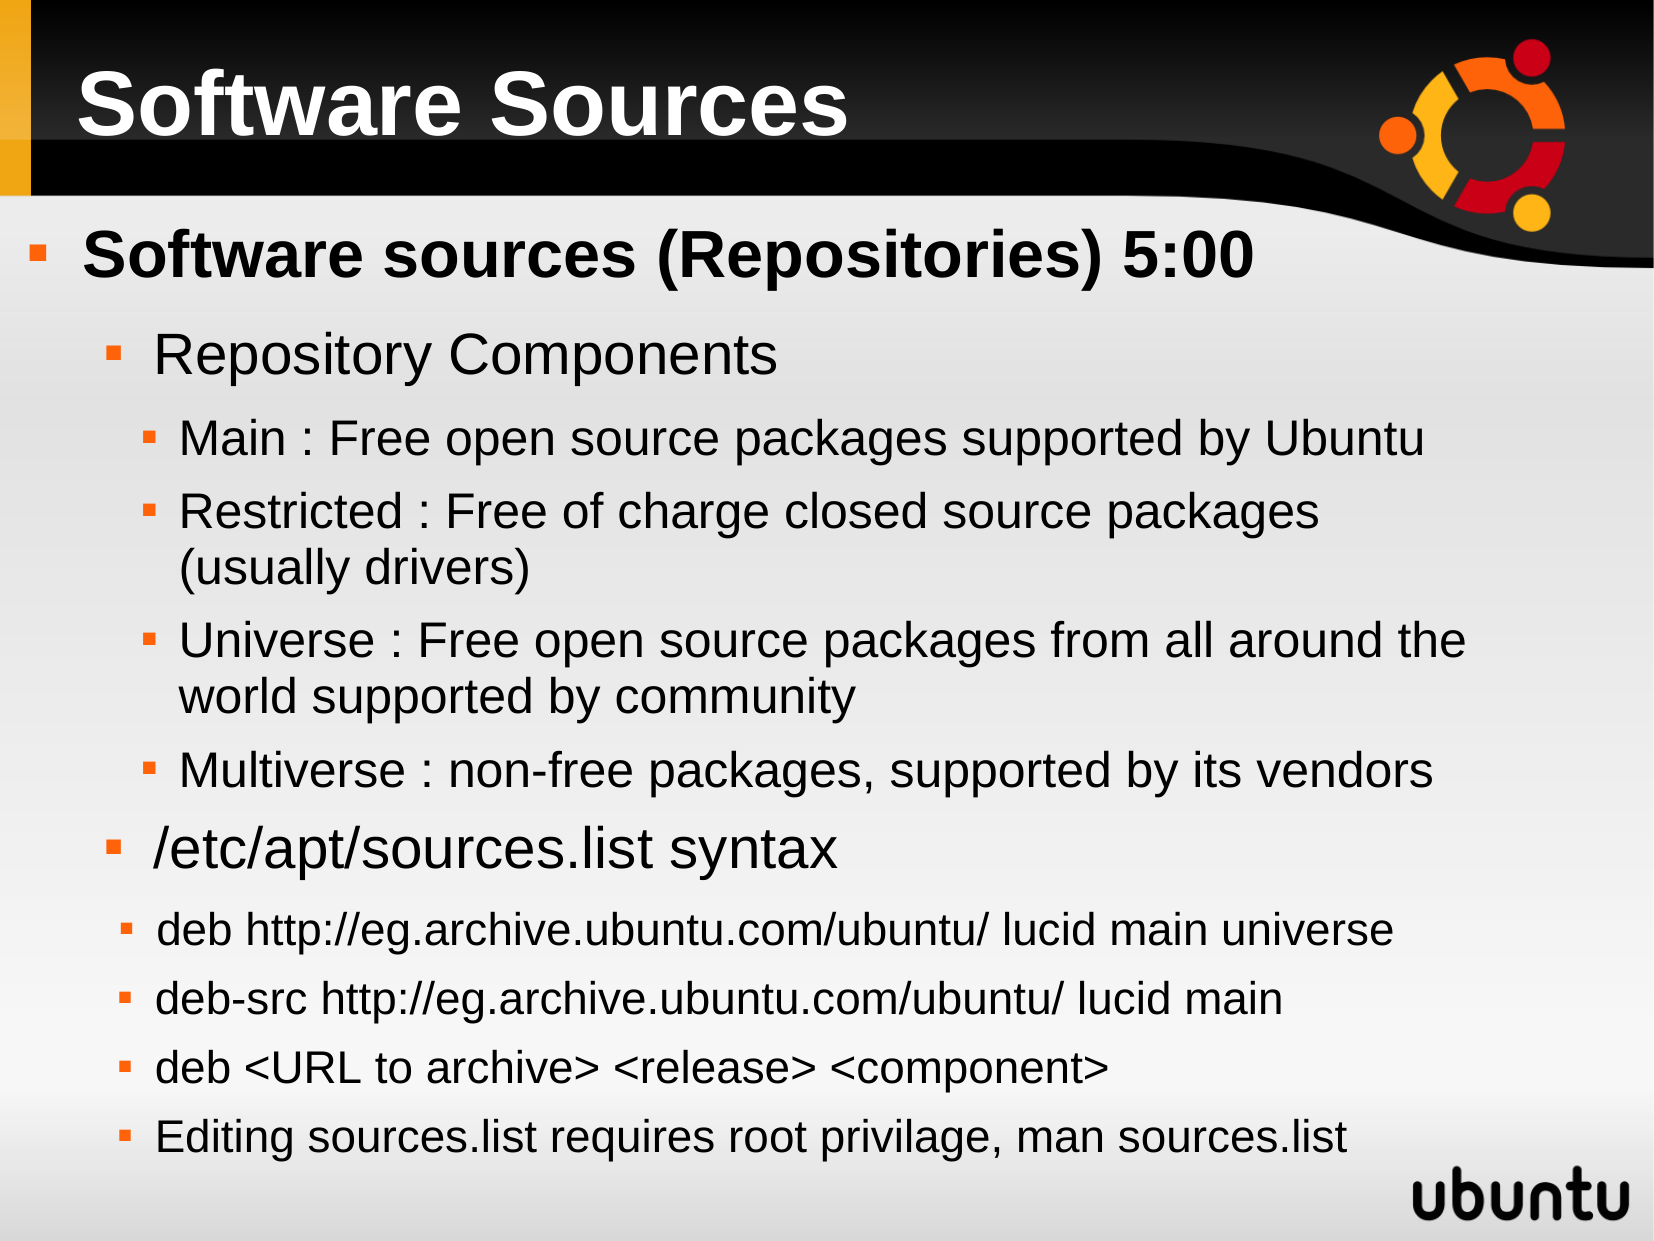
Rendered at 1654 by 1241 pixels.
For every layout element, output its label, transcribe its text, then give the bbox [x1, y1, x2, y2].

picture [0, 0, 1654, 1241]
title Software Sources [76, 0, 1565, 208]
list Software sources (Repositories) 5:00 Repository Components Main : Free open source packages supported by Ubuntu Restricted : Free of charge closed source packages (usually drivers) Universe : Free open source packages from all around the world supported by community Multiverse : non-free packages, supported by its vendors /etc/apt/sources.list syntax deb http://eg.archive.ubuntu.com/ubuntu/ lucid main universe deb-src http://eg.archive.ubuntu.com/ubuntu/ lucid main deb <URL to archive> <release> <component> Editing sources.list requires root privilage, man sources.list [11, 217, 1501, 1163]
